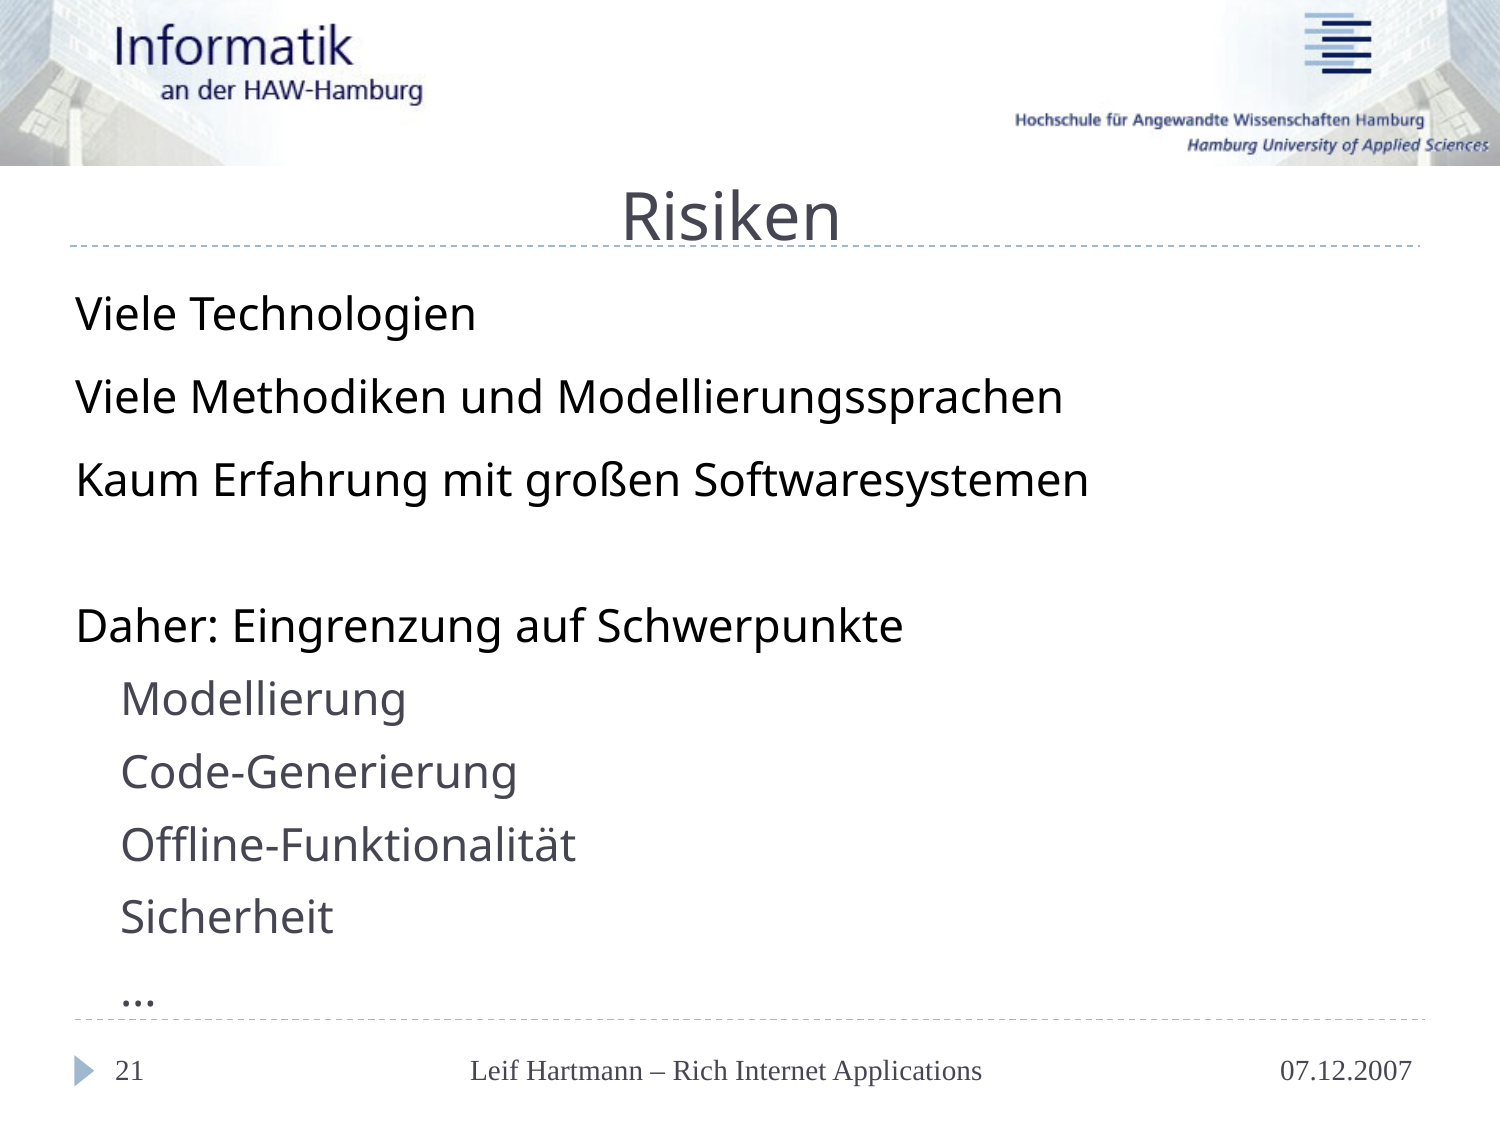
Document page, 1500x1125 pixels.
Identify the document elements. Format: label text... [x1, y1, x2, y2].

list Viele Technologien Viele Methodiken und Modellierungssprachen Kaum Erfahrung mit großen Softwaresystemen Daher: Eingrenzung auf Schwerpunkte Modellierung Code-Generierung Offline-Funktionalität Sicherheit ... [75, 281, 1426, 994]
title Risiken [56, 171, 1407, 259]
picture [0, 0, 1500, 166]
